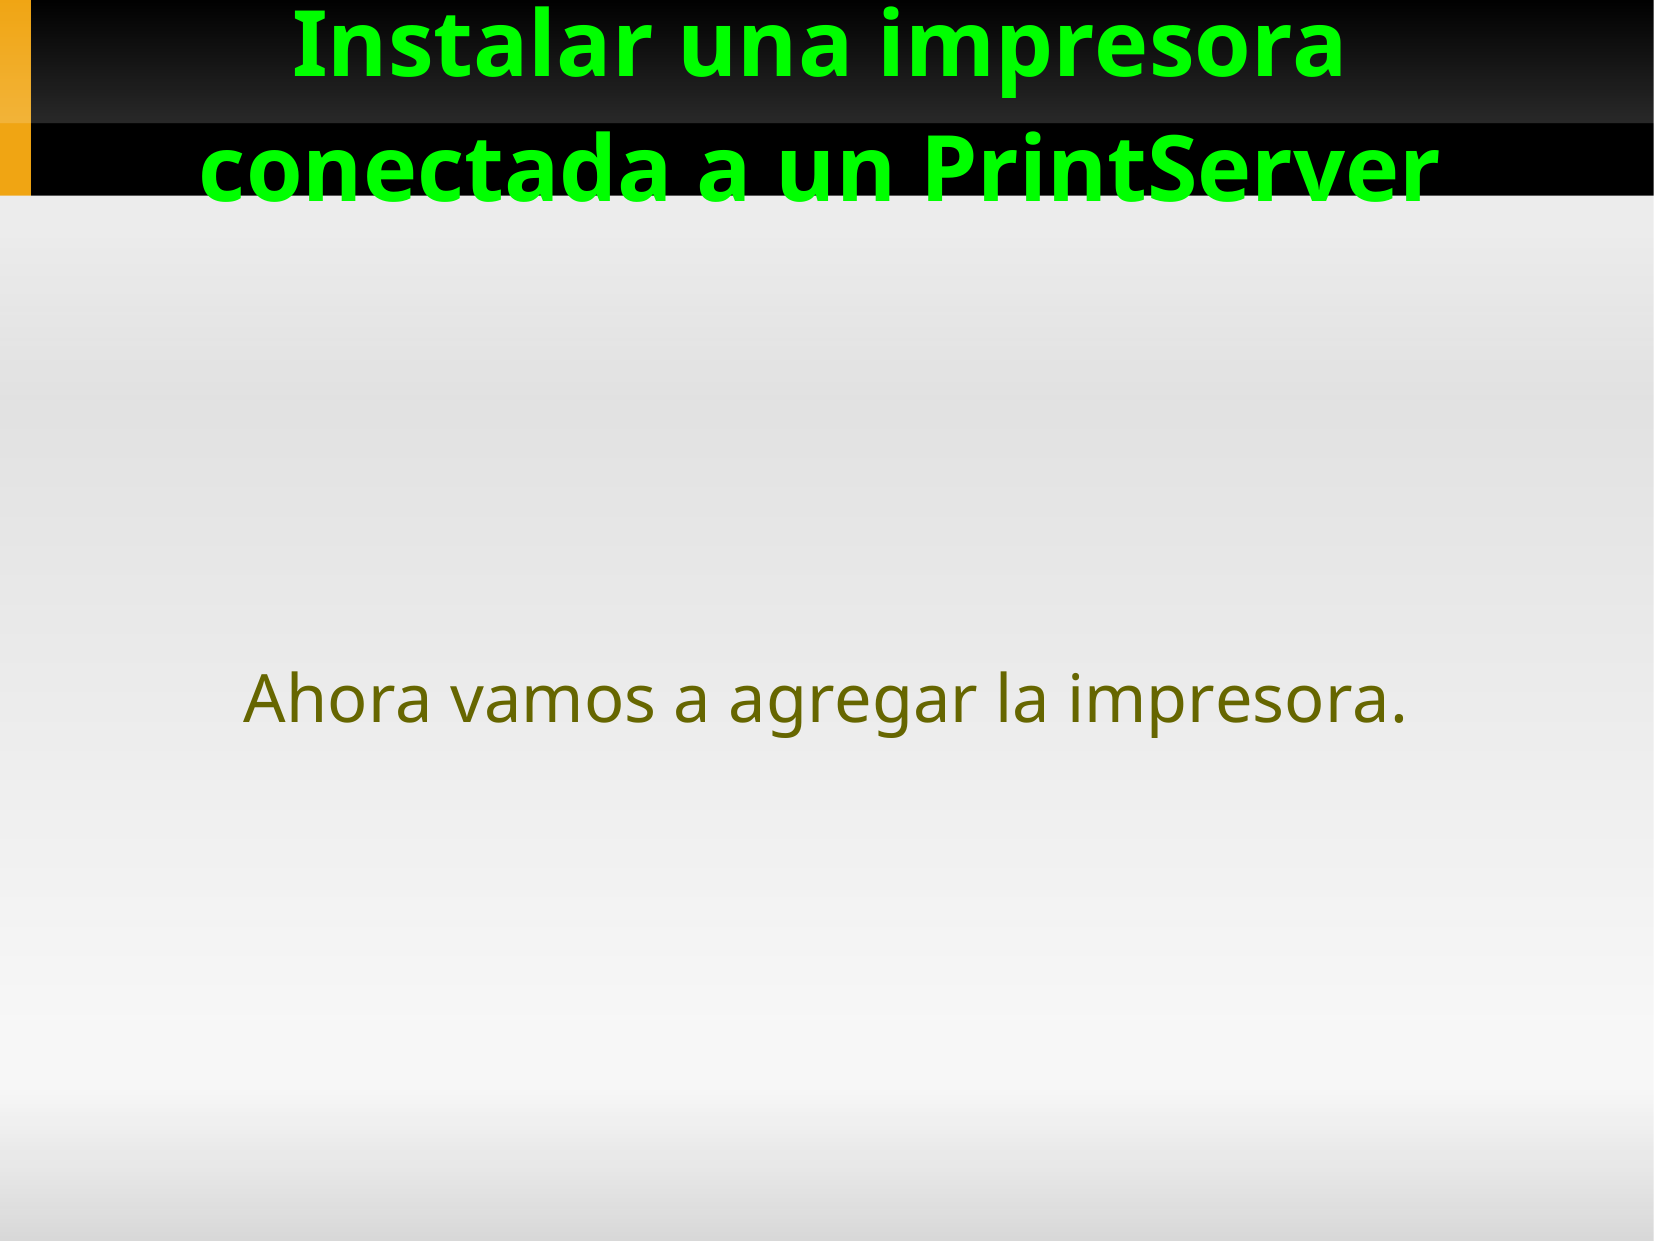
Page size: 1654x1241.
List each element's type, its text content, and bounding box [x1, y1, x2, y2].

title Instalar una impresora conectada a un PrintServer [76, 0, 1565, 208]
picture [0, 0, 1654, 1241]
list Ahora vamos a agregar la impresora. [82, 290, 1571, 1109]
